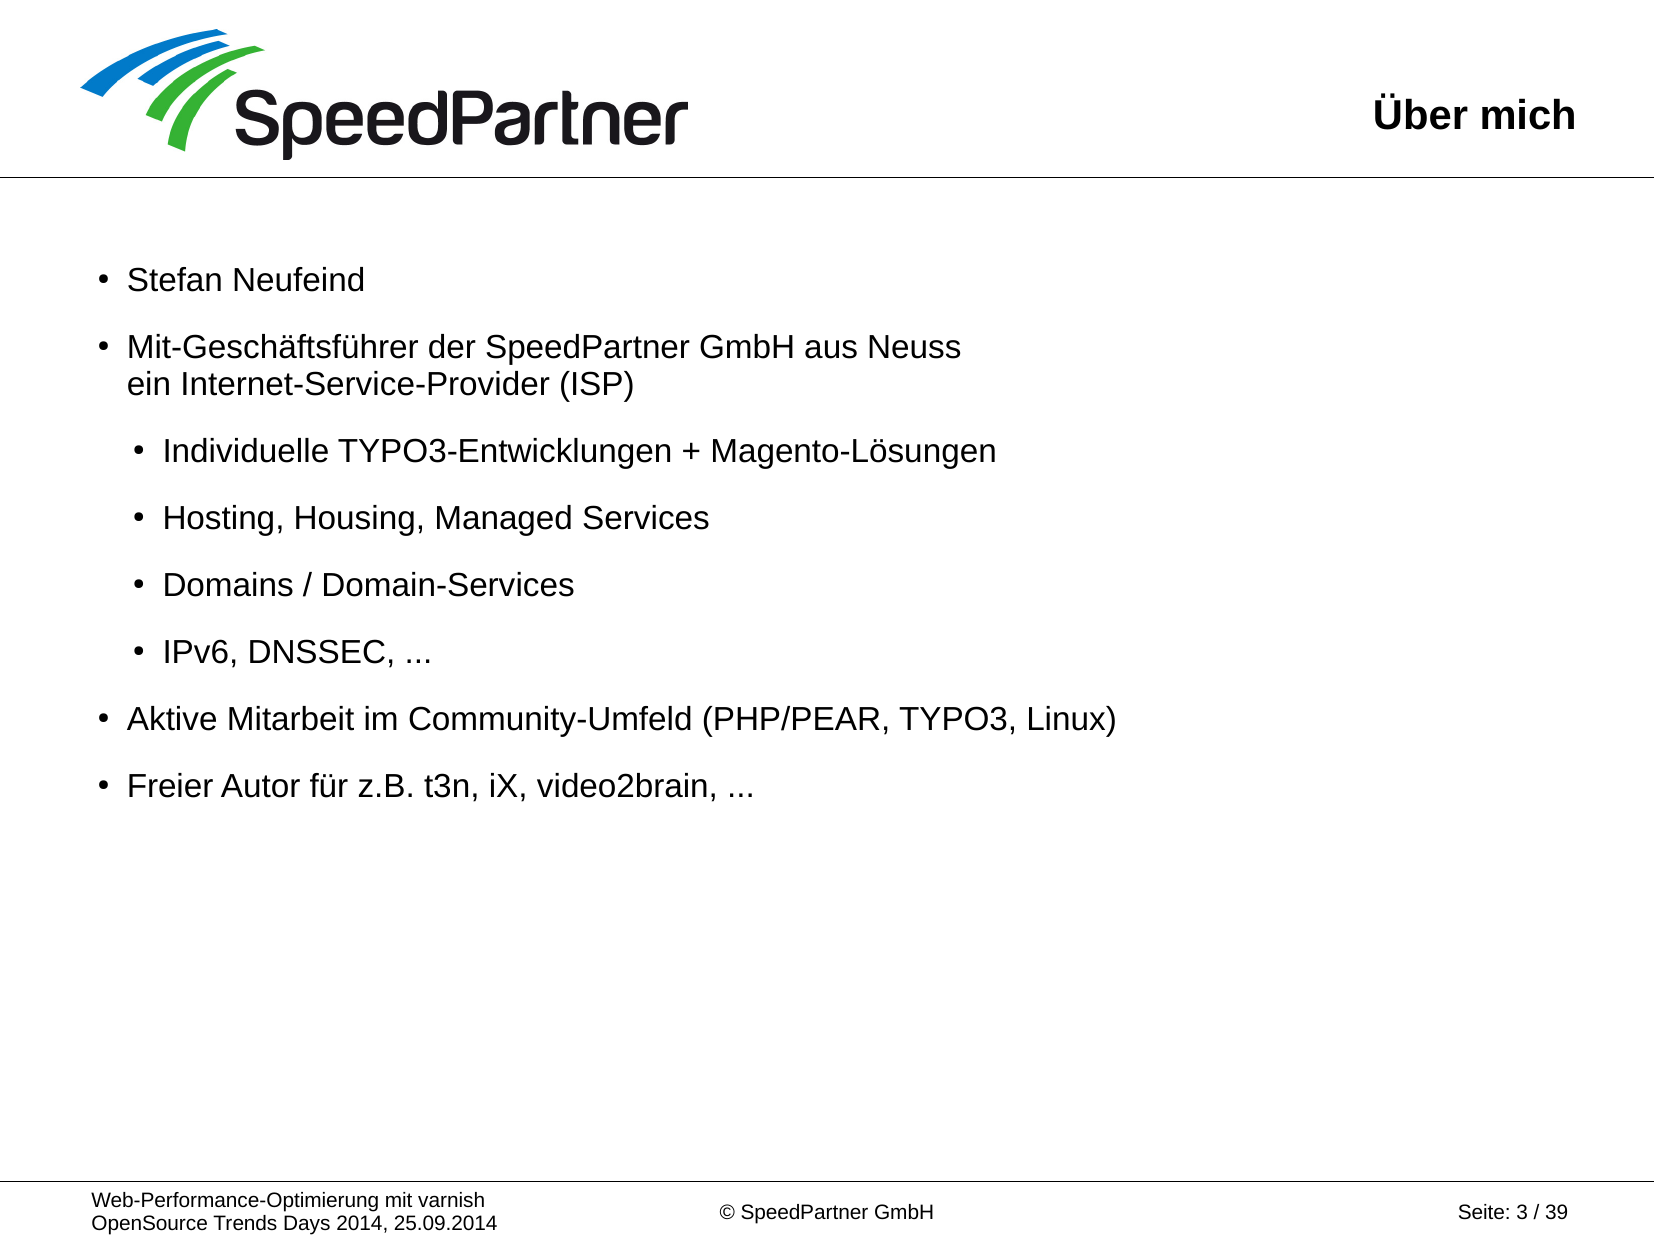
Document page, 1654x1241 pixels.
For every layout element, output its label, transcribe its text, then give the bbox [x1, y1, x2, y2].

picture [80, 29, 688, 160]
text_box Stefan Neufeind Mit-Geschäftsführer der SpeedPartner GmbH aus Neuss ein Internet-Service-Provider (ISP) Individuelle TYPO3-Entwicklungen + Magento-Lösungen Hosting, Housing, Managed Services Domains / Domain-Services IPv6, DNSSEC, ... Aktive Mitarbeit im Community-Umfeld (PHP/PEAR, TYPO3, Linux) Freier Autor für z.B. t3n, iX, video2brain, ... [82, 253, 1565, 1177]
title Über mich [590, 70, 1577, 160]
